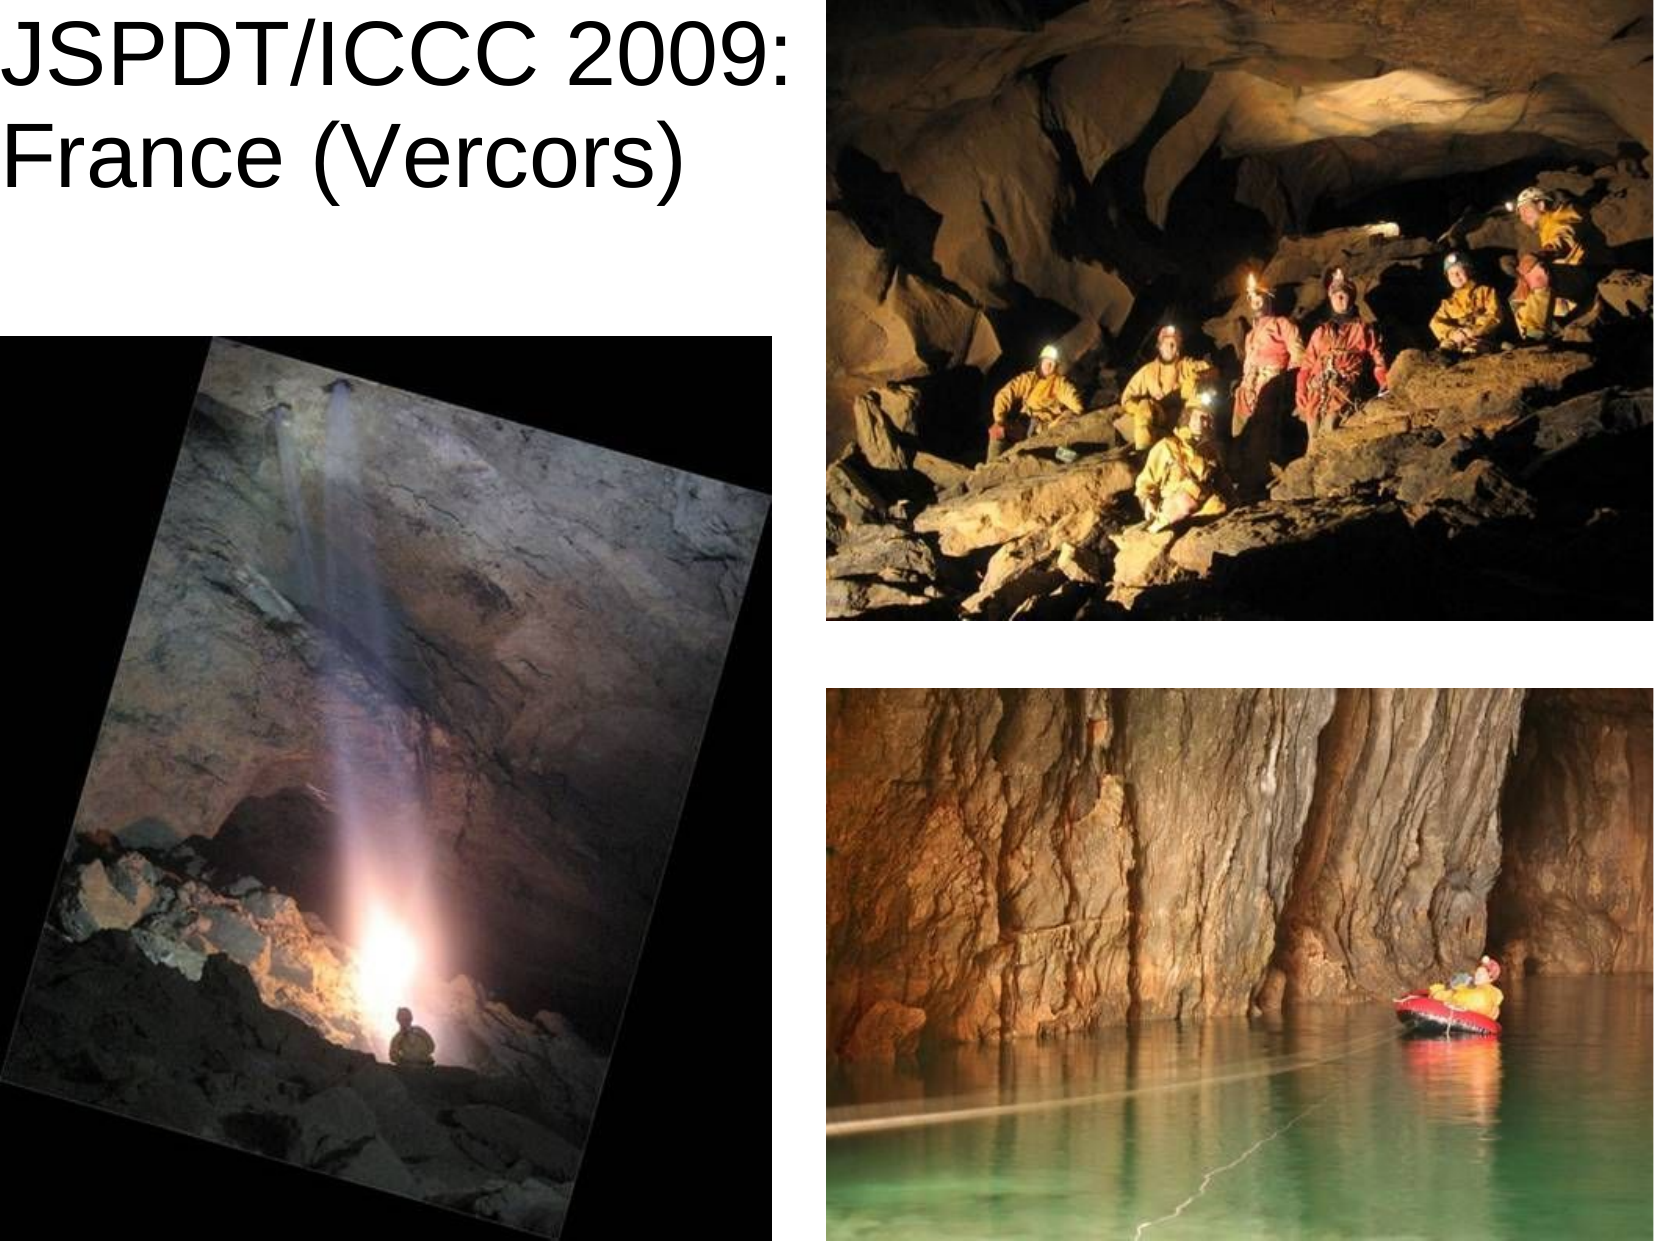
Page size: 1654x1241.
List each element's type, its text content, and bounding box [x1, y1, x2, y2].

text_box JSPDT/ICCC 2009: France (Vercors) [0, 0, 826, 206]
picture [826, 688, 1654, 1241]
picture [826, 0, 1654, 621]
picture [0, 336, 772, 1241]
